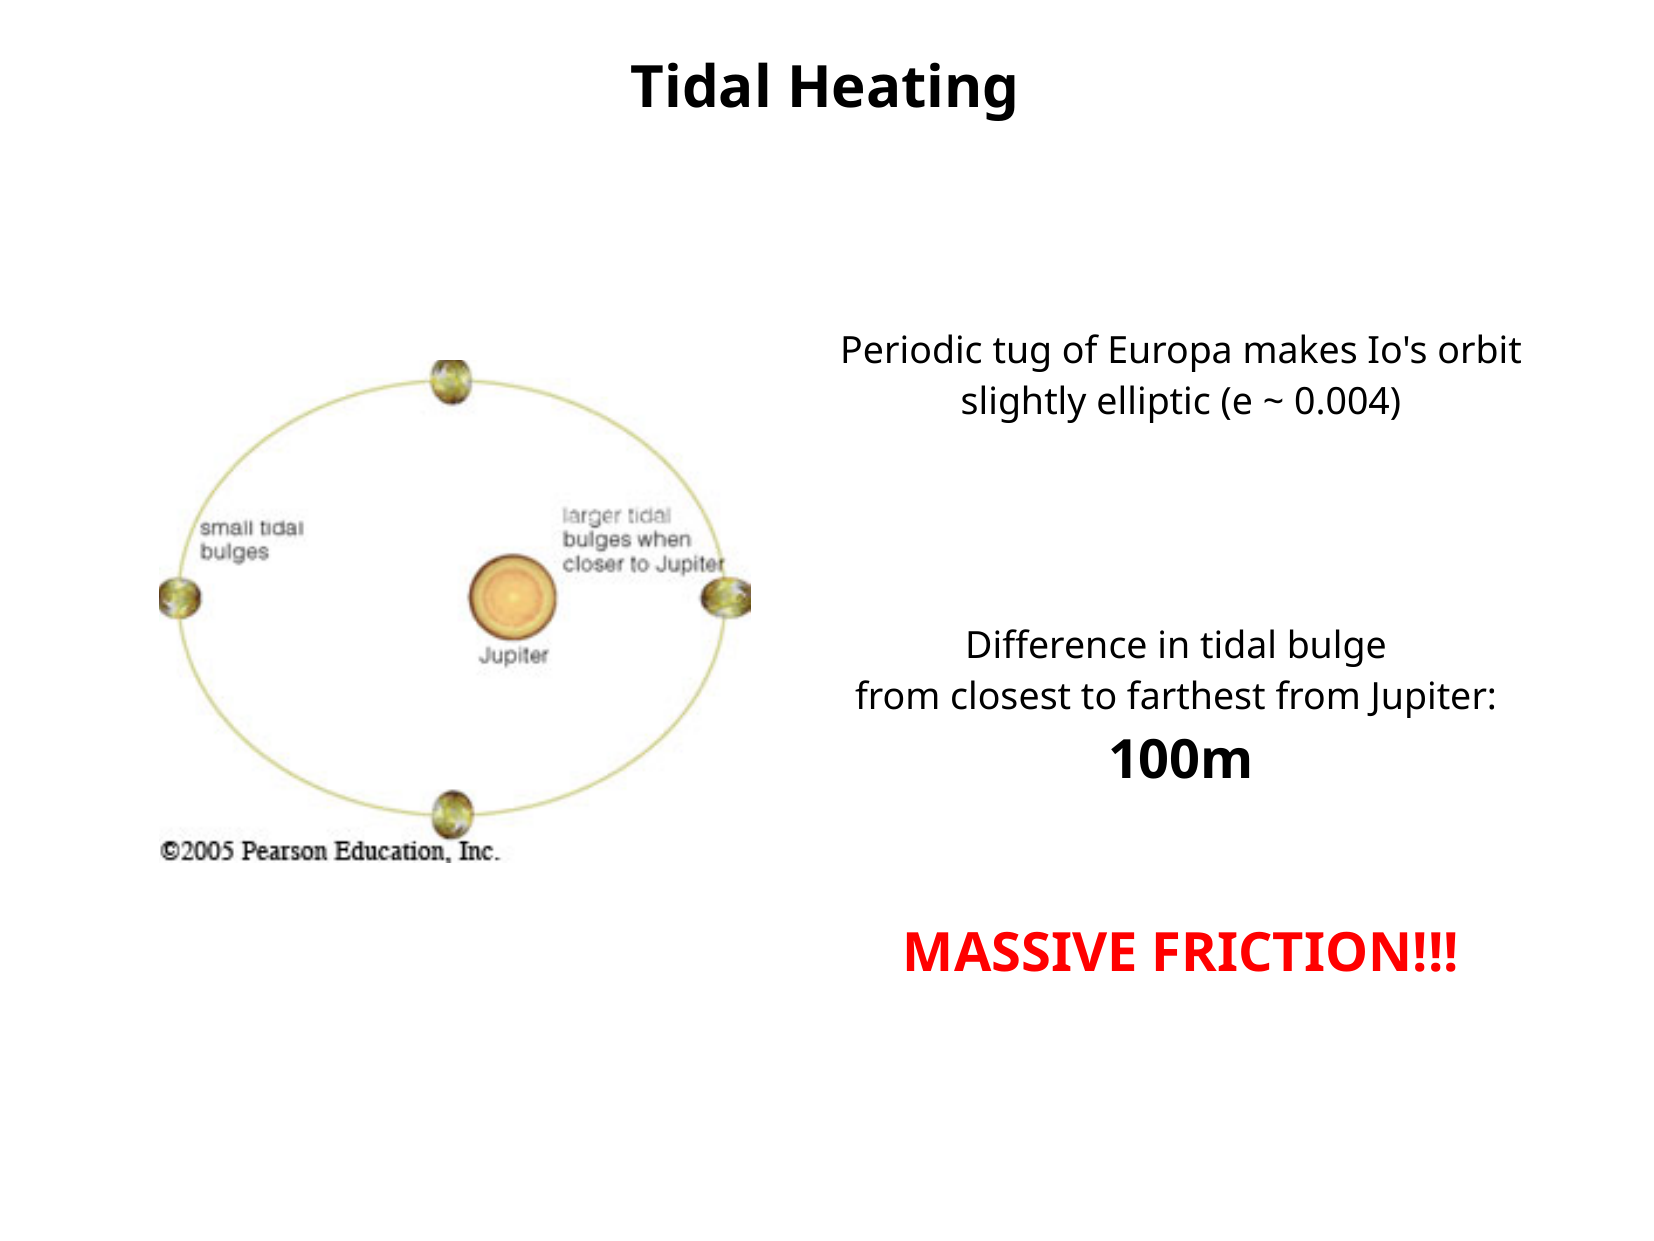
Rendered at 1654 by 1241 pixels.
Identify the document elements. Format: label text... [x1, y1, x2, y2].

text_box Difference in tidal bulge from closest to farthest from Jupiter: 100m [824, 611, 1538, 859]
text_box MASSIVE FRICTION!!! [824, 906, 1538, 997]
picture [159, 360, 751, 863]
text_box Periodic tug of Europa makes Io's orbit slightly elliptic (e ~ 0.004) [824, 315, 1538, 436]
text_box Tidal Heating [262, 37, 1388, 134]
